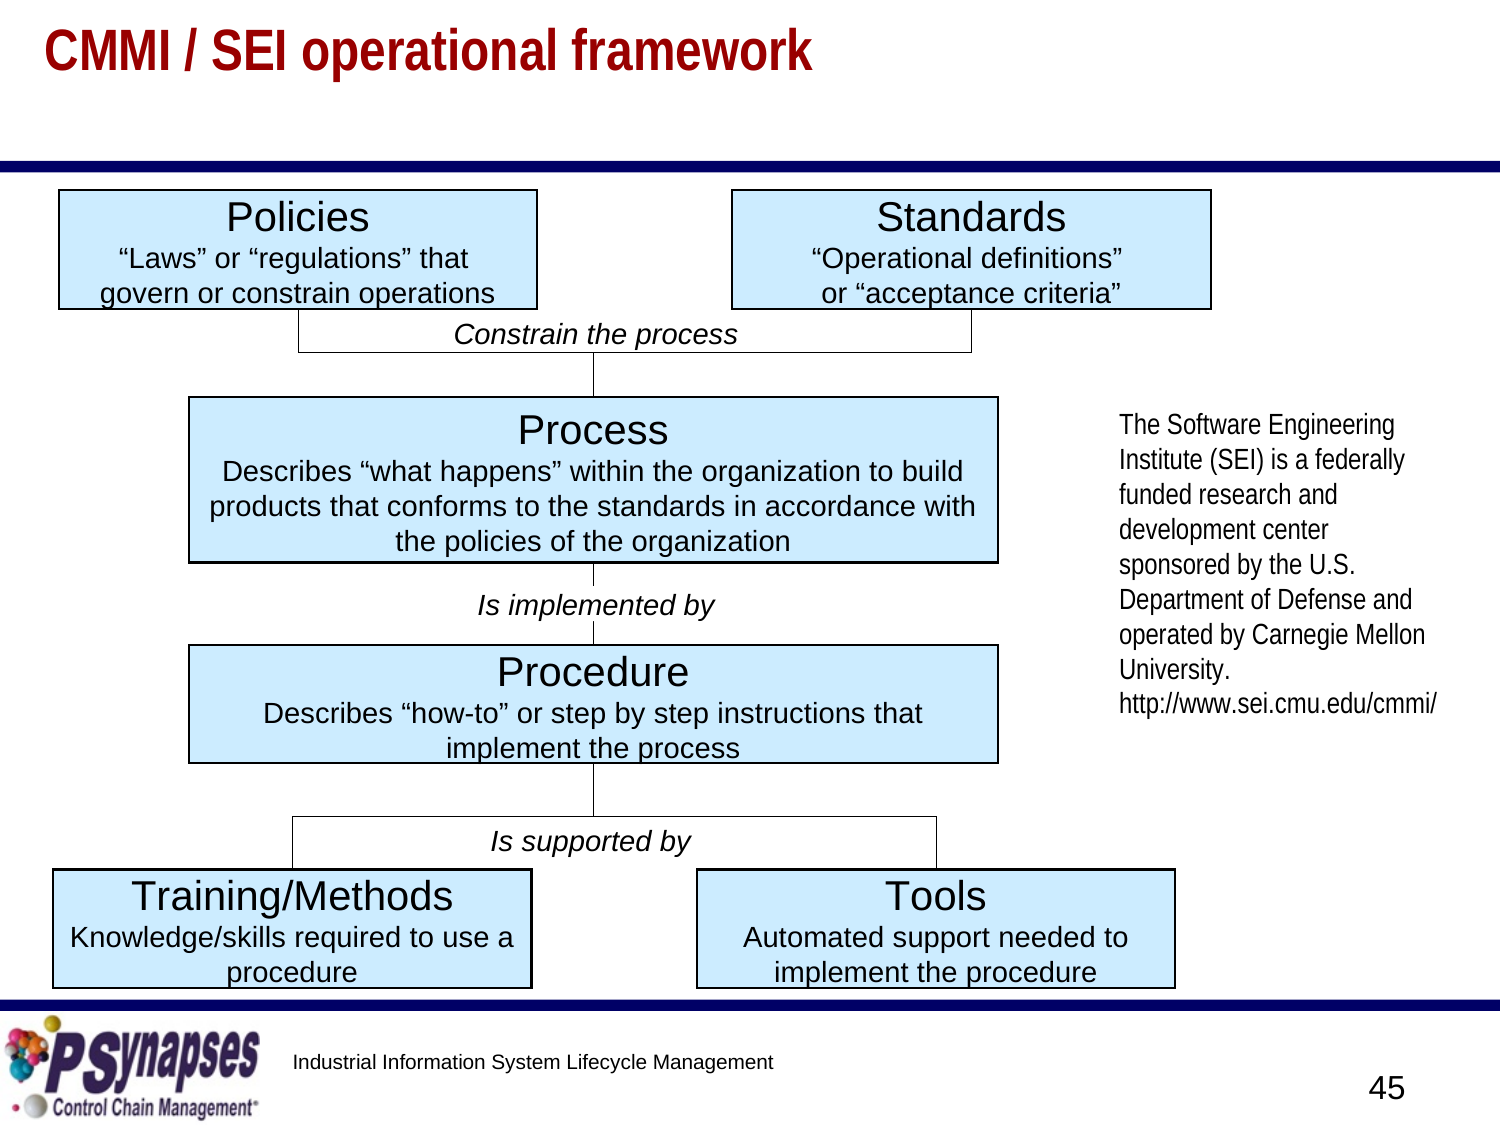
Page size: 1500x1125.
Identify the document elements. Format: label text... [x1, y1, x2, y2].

text_box Is implemented by [419, 586, 774, 622]
text_box Training/Methods Knowledge/skills required to use a procedure [53, 869, 532, 988]
text_box Tools Automated support needed to implement the procedure [696, 869, 1176, 988]
text_box Constrain the process [419, 315, 774, 351]
text_box The Software Engineering Institute (SEI) is a federally funded research and development center sponsored by the U.S. Department of Defense and operated by Carnegie Mellon University. http://www.sei.cmu.edu/cmmi/ [1104, 397, 1459, 728]
text_box Is supported by [413, 822, 768, 858]
text_box Policies “Laws” or “regulations” that govern or constrain operations [58, 190, 538, 309]
text_box Procedure Describes “how-to” or step by step instructions that implement the process [188, 645, 999, 764]
title CMMI / SEI operational framework [29, 12, 1471, 138]
picture [0, 1011, 260, 1125]
text_box Process Describes “what happens” within the organization to build products that conforms to the standards in accordance with the policies of the organization [188, 397, 999, 563]
text_box Standards “Operational definitions” or “acceptance criteria” [732, 190, 1211, 309]
